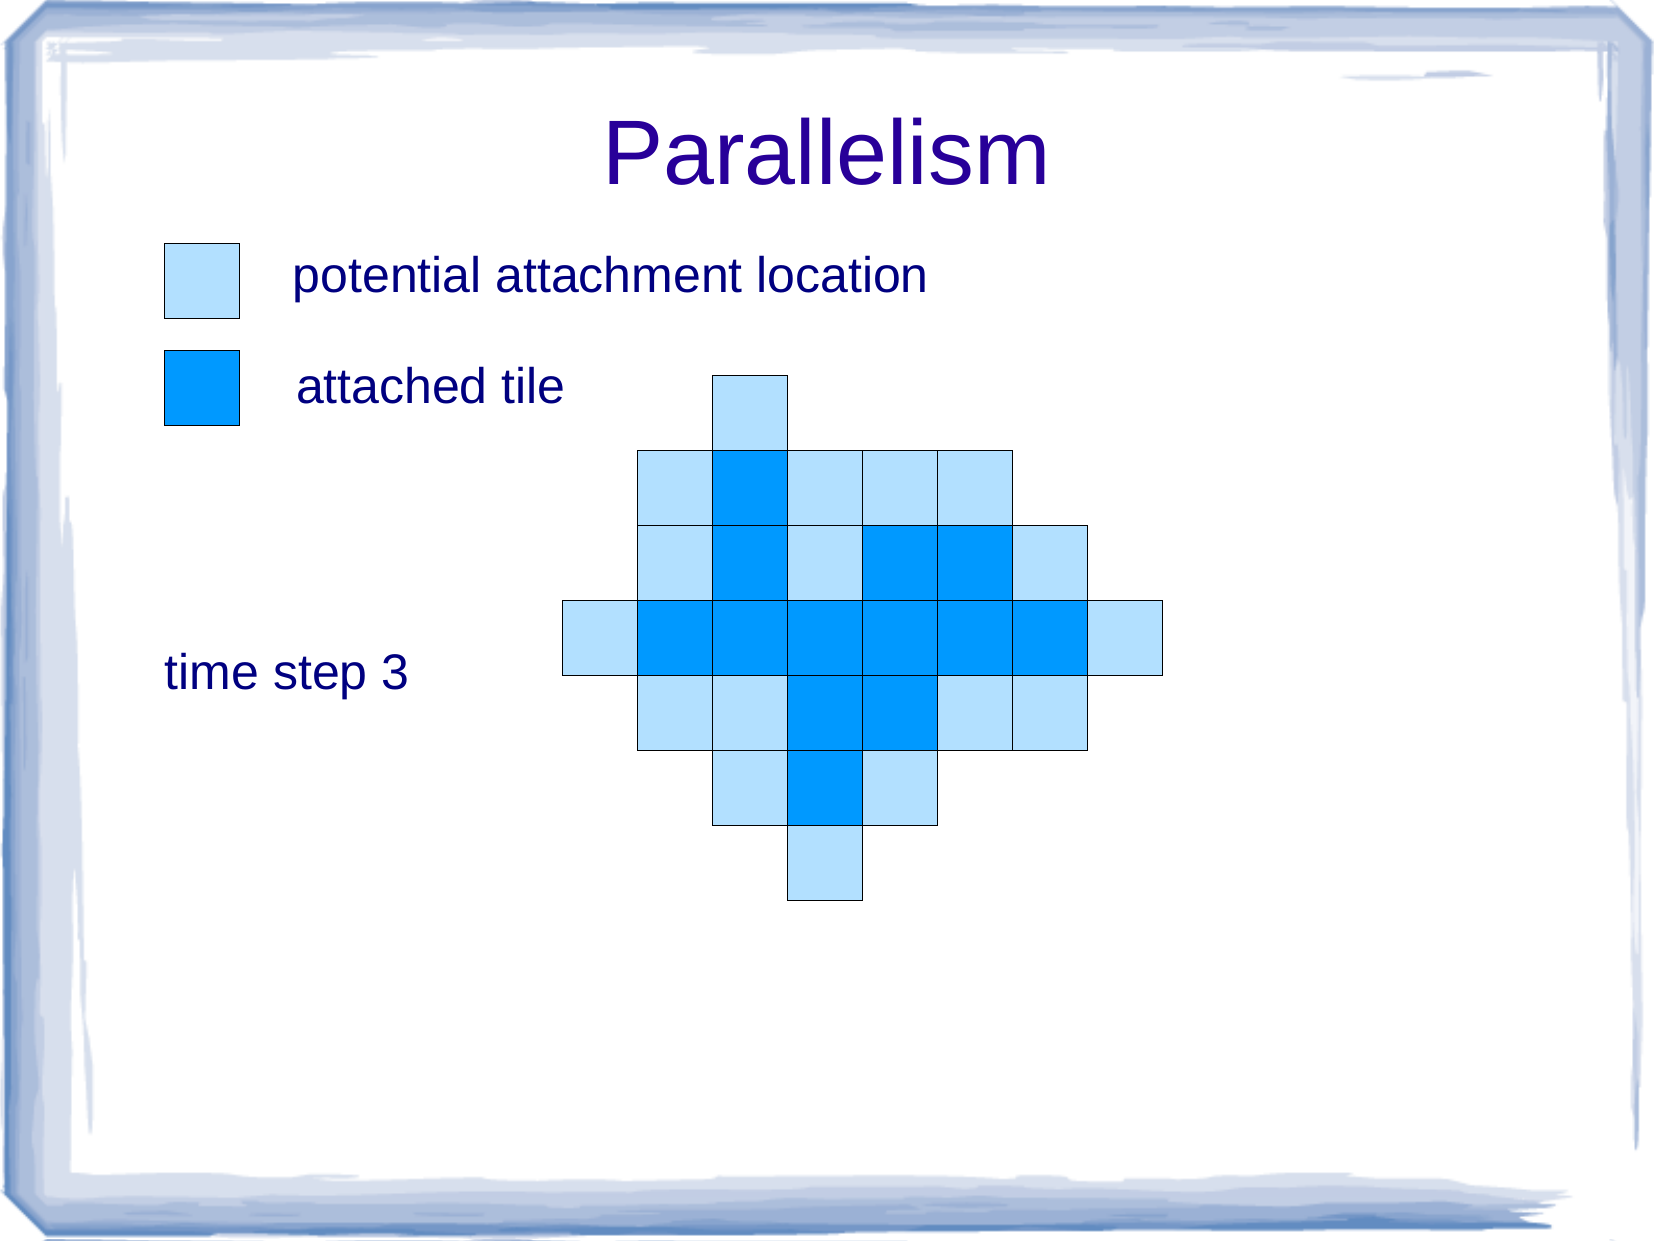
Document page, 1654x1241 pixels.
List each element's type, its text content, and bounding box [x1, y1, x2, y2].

picture [0, 0, 1654, 1241]
text_box [562, 422, 1163, 901]
text_box potential attachment location [278, 240, 1047, 311]
text_box time step 3 [150, 636, 451, 708]
title Parallelism [82, 49, 1571, 257]
text_box [164, 350, 240, 426]
text_box attached tile [281, 350, 844, 422]
text_box [164, 243, 240, 319]
